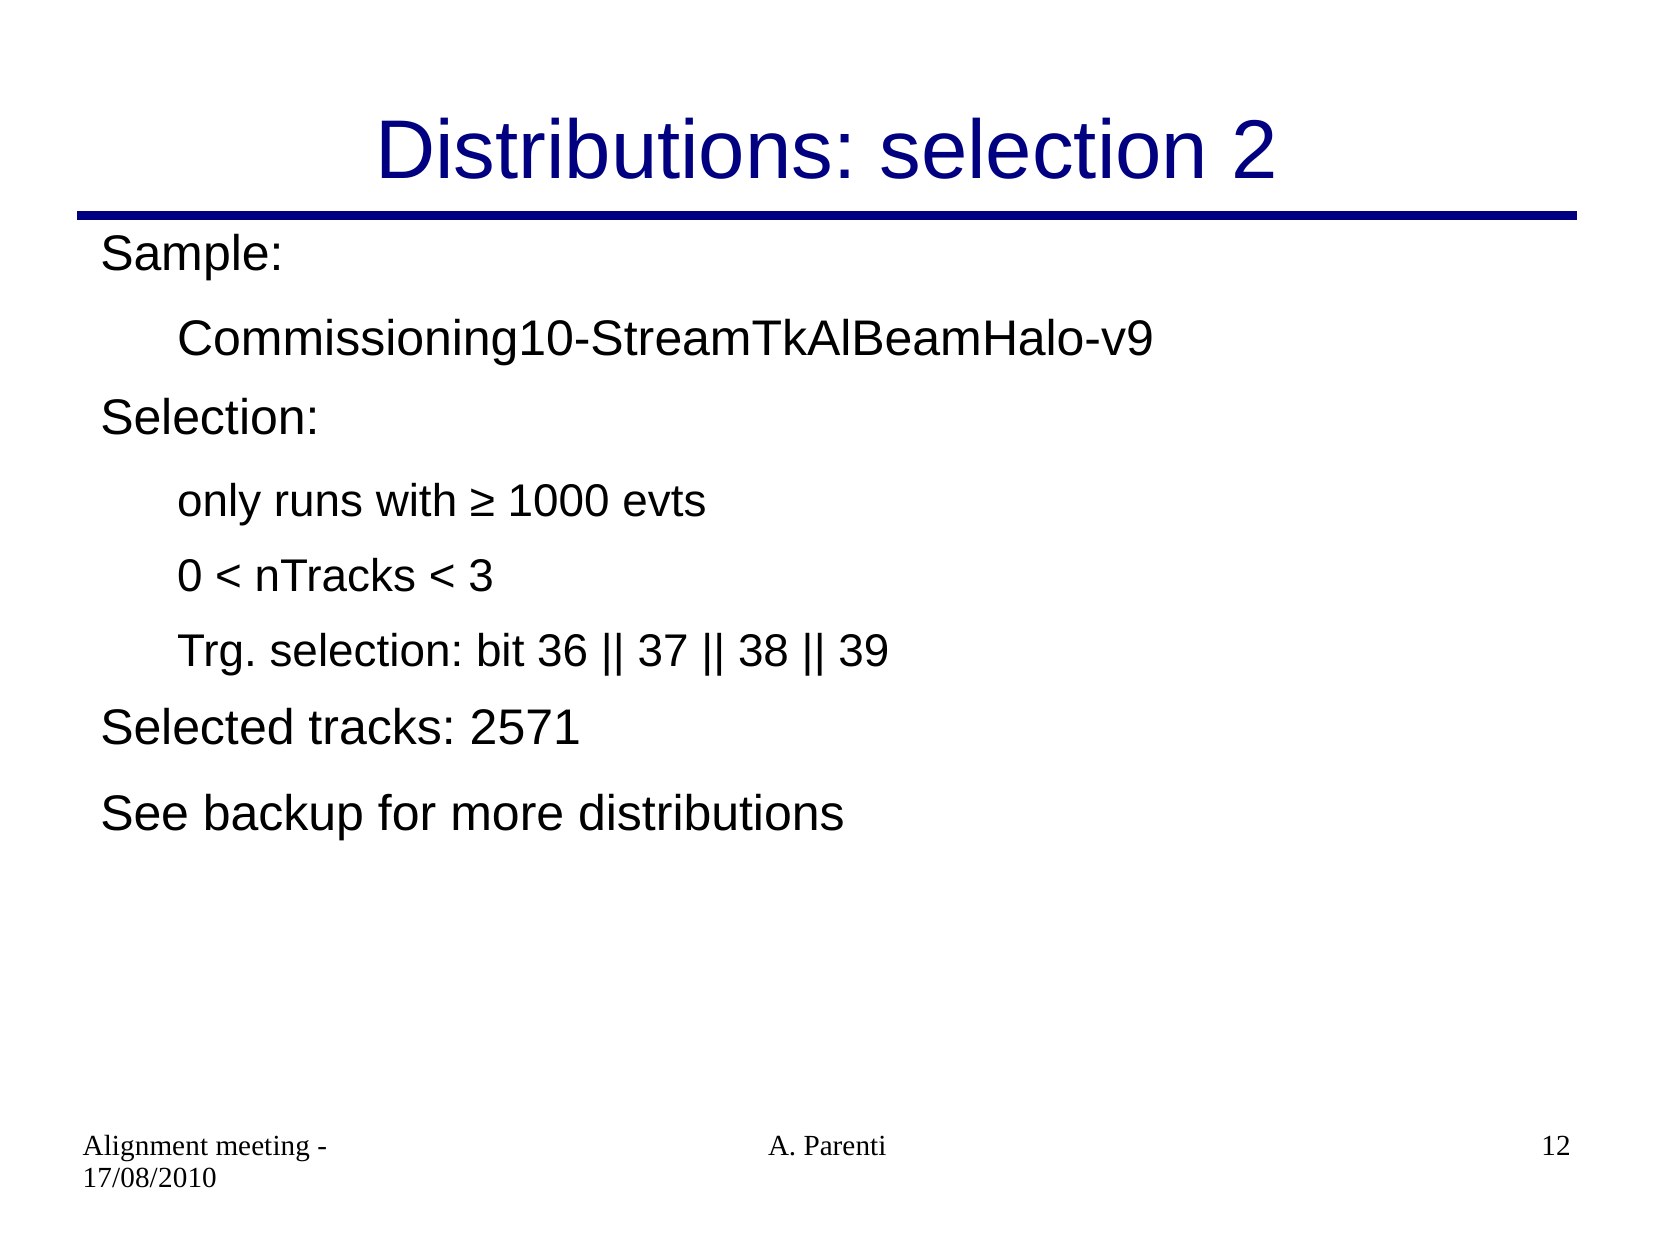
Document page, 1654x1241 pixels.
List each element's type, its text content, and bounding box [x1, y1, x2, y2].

list Sample: Commissioning10-StreamTkAlBeamHalo-v9 Selection: only runs with ≥ 1000 evts 0 < nTracks < 3 Trg. selection: bit 36 || 37 || 38 || 39 Selected tracks: 2571 See backup for more distributions [82, 225, 1571, 1094]
title Distributions: selection 2 [82, 82, 1571, 218]
